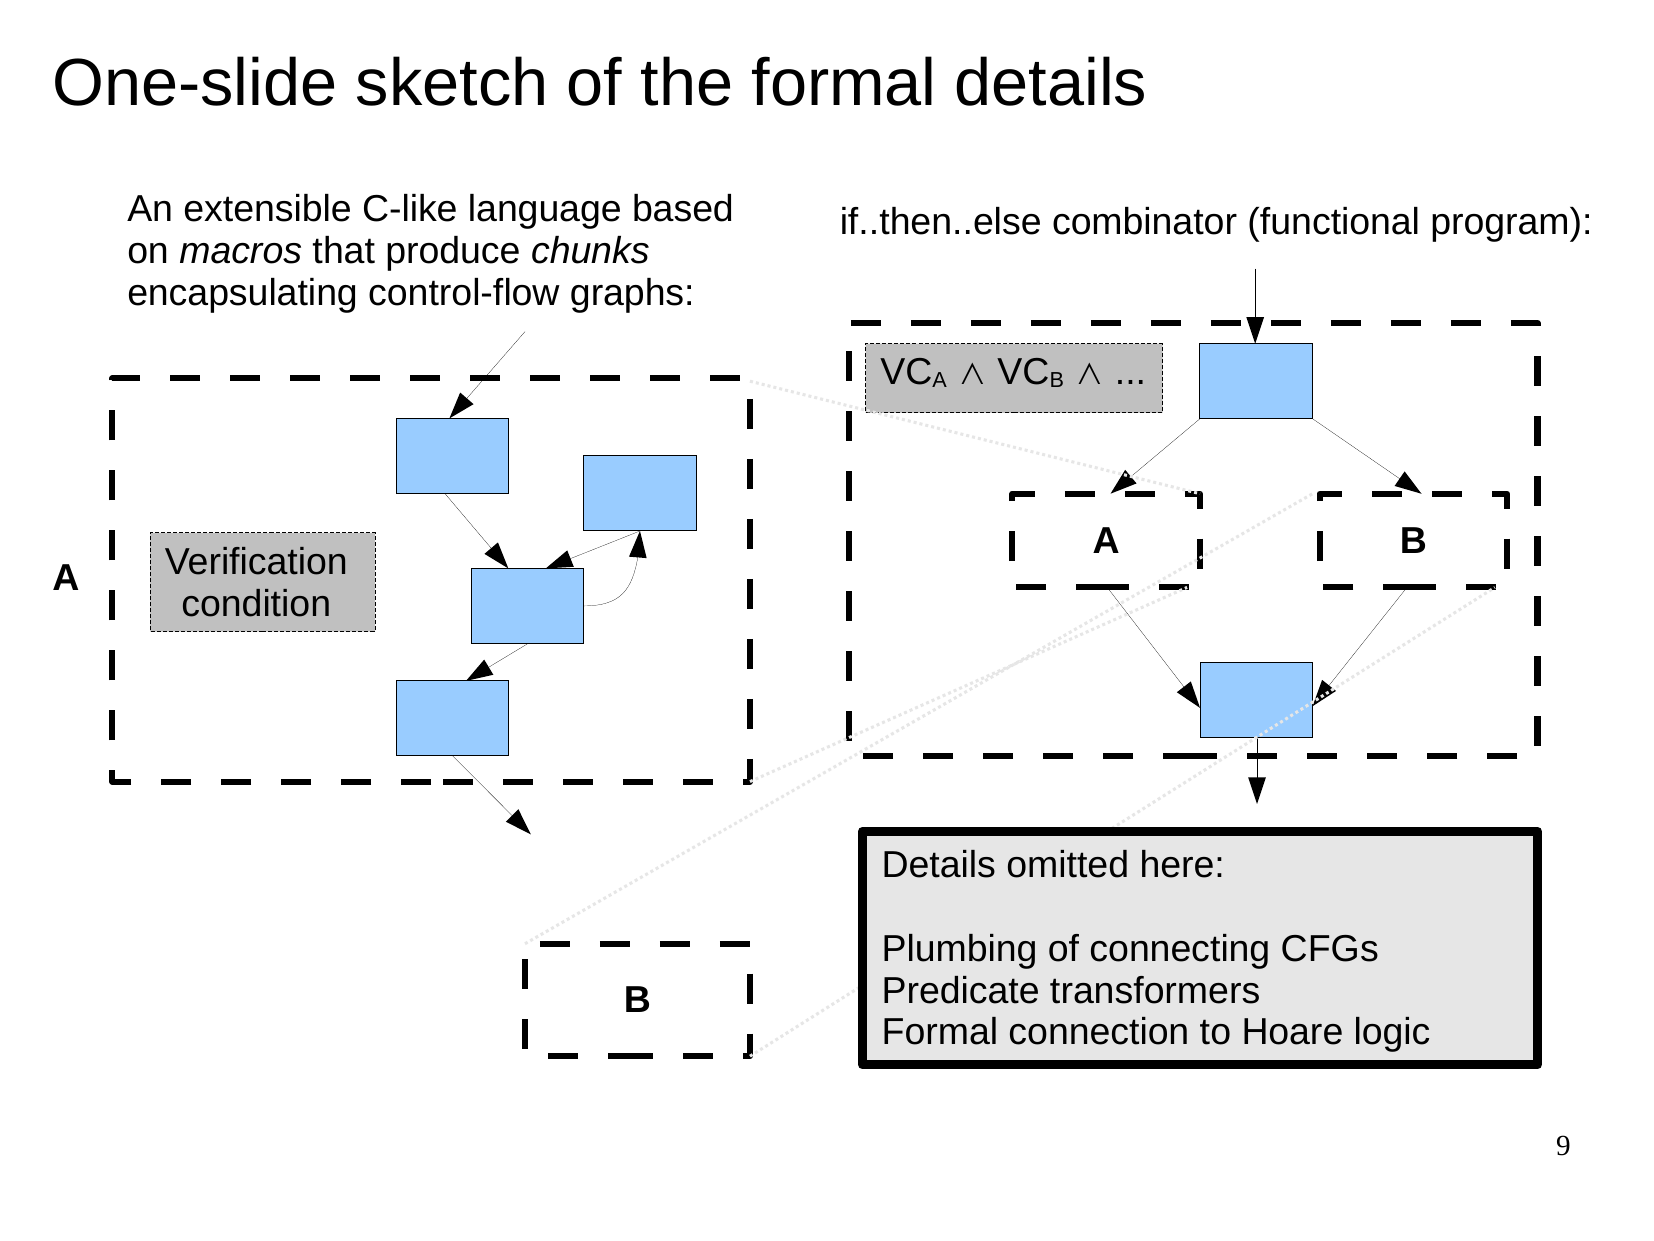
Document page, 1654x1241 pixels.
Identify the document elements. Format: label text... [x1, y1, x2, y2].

text_box [471, 568, 584, 644]
text_box One-slide sketch of the formal details [37, 37, 1613, 128]
text_box [1200, 662, 1313, 738]
text_box Details omitted here: Plumbing of connecting CFGs Predicate transformers Formal connection to Hoare logic [862, 831, 1538, 1056]
text_box A [37, 549, 93, 607]
text_box [396, 418, 509, 494]
text_box if..then..else combinator (functional program): [825, 193, 1613, 251]
text_box VCA ∧ VCB ∧ ... [865, 343, 1163, 413]
text_box Verification condition [150, 532, 376, 632]
text_box [396, 680, 509, 756]
text_box A [1012, 493, 1200, 588]
text_box [583, 455, 697, 531]
text_box B [525, 943, 751, 1057]
text_box An extensible C-like language based on macros that produce chunks encapsulating control-flow graphs: [112, 179, 751, 321]
text_box [1199, 343, 1313, 419]
text_box B [1319, 493, 1508, 588]
